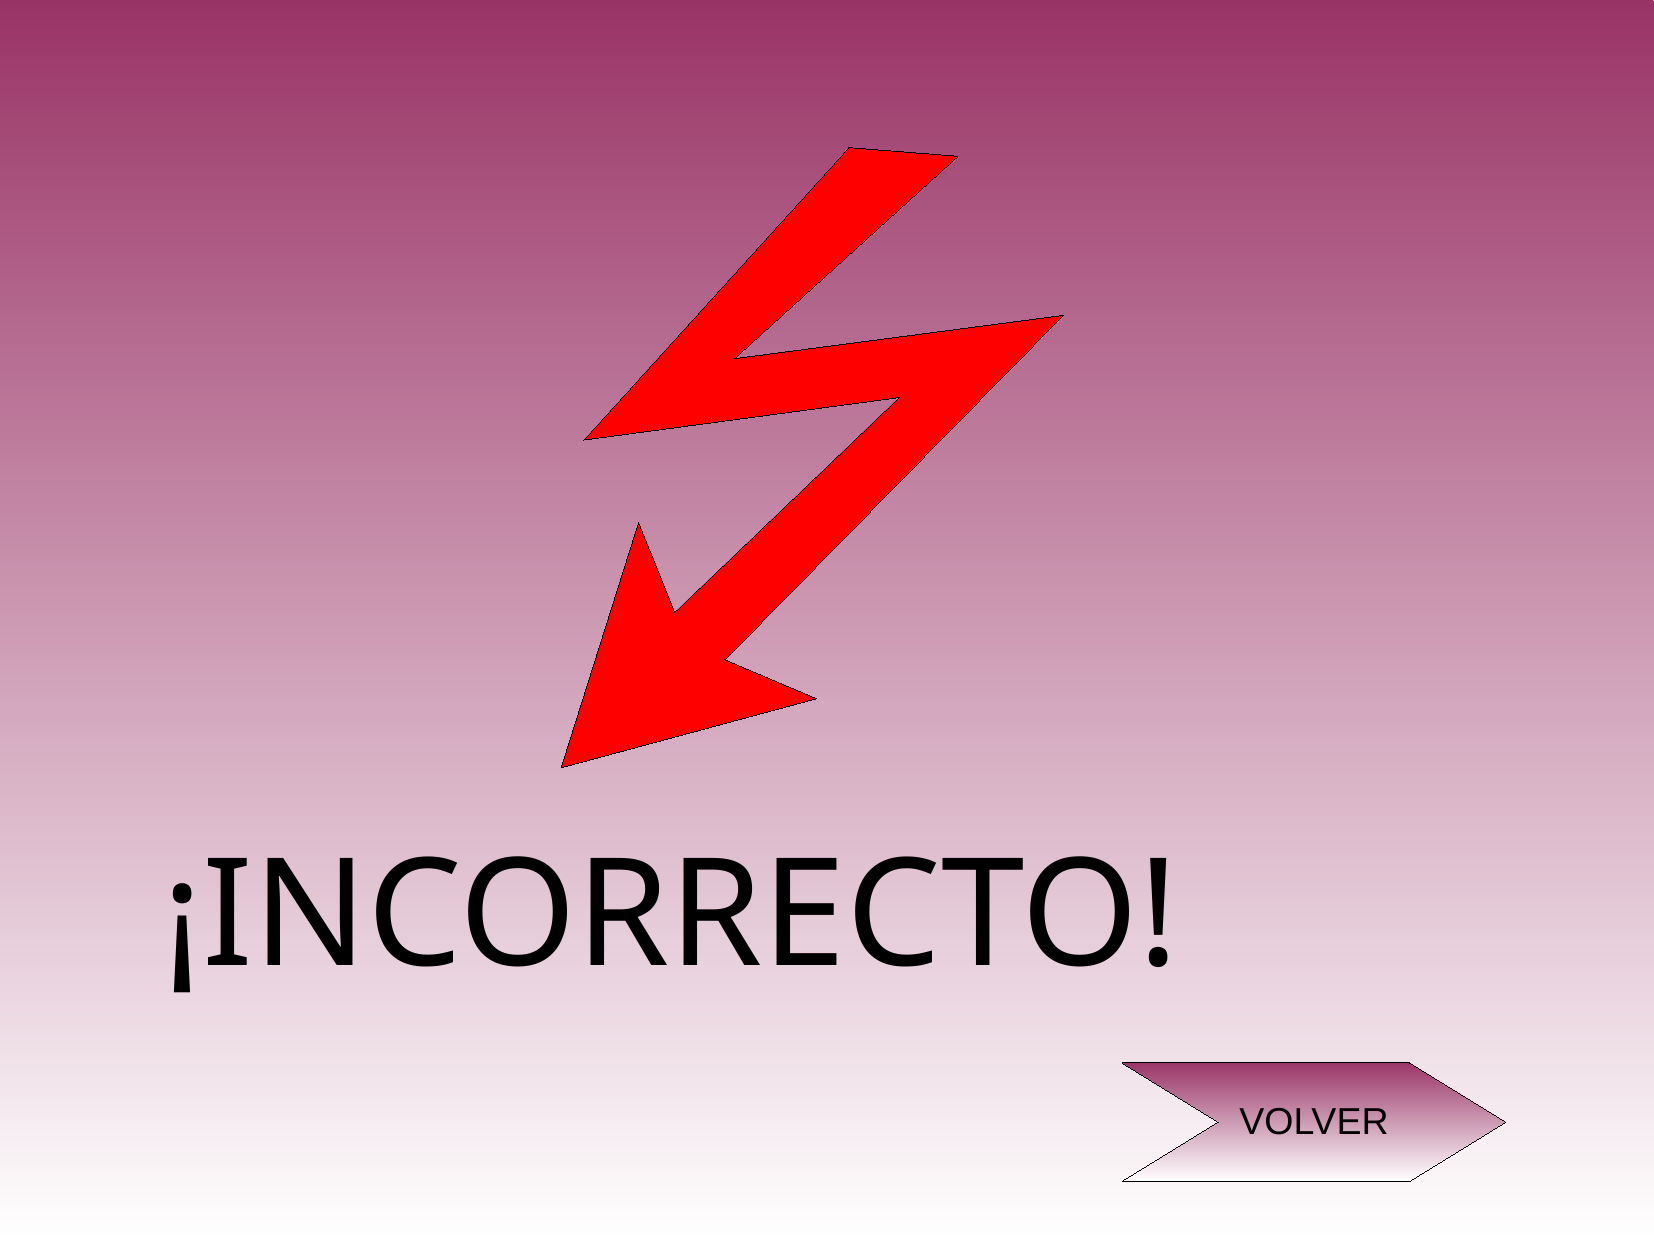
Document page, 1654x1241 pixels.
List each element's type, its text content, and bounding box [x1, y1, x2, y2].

text_box VOLVER [1122, 1062, 1506, 1182]
text_box [561, 147, 1064, 768]
text_box ¡INCORRECTO! [147, 797, 1418, 1024]
